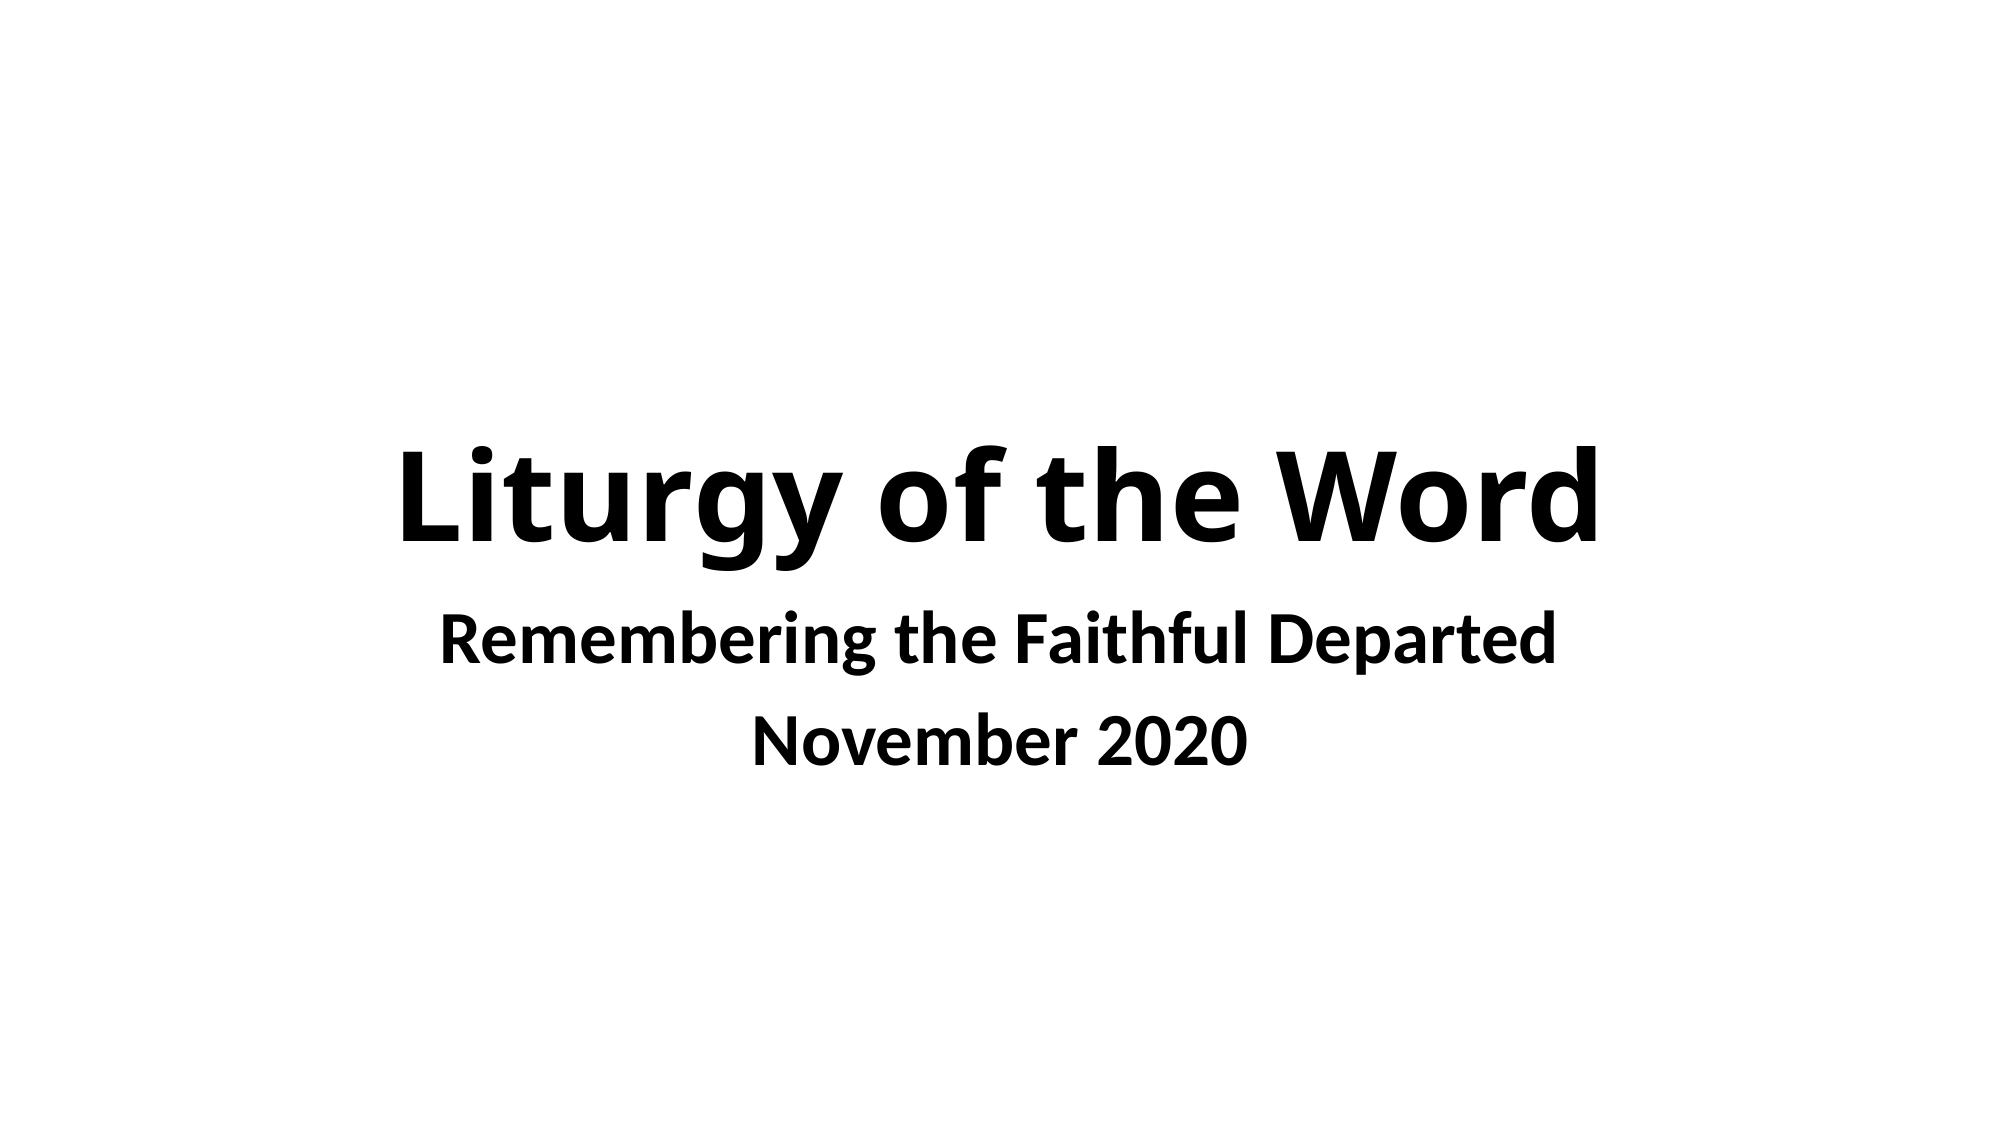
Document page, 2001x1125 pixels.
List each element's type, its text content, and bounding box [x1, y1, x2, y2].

title Liturgy of the Word [249, 184, 1750, 576]
subtitle Remembering the Faithful Departed November 2020 [249, 590, 1750, 863]
